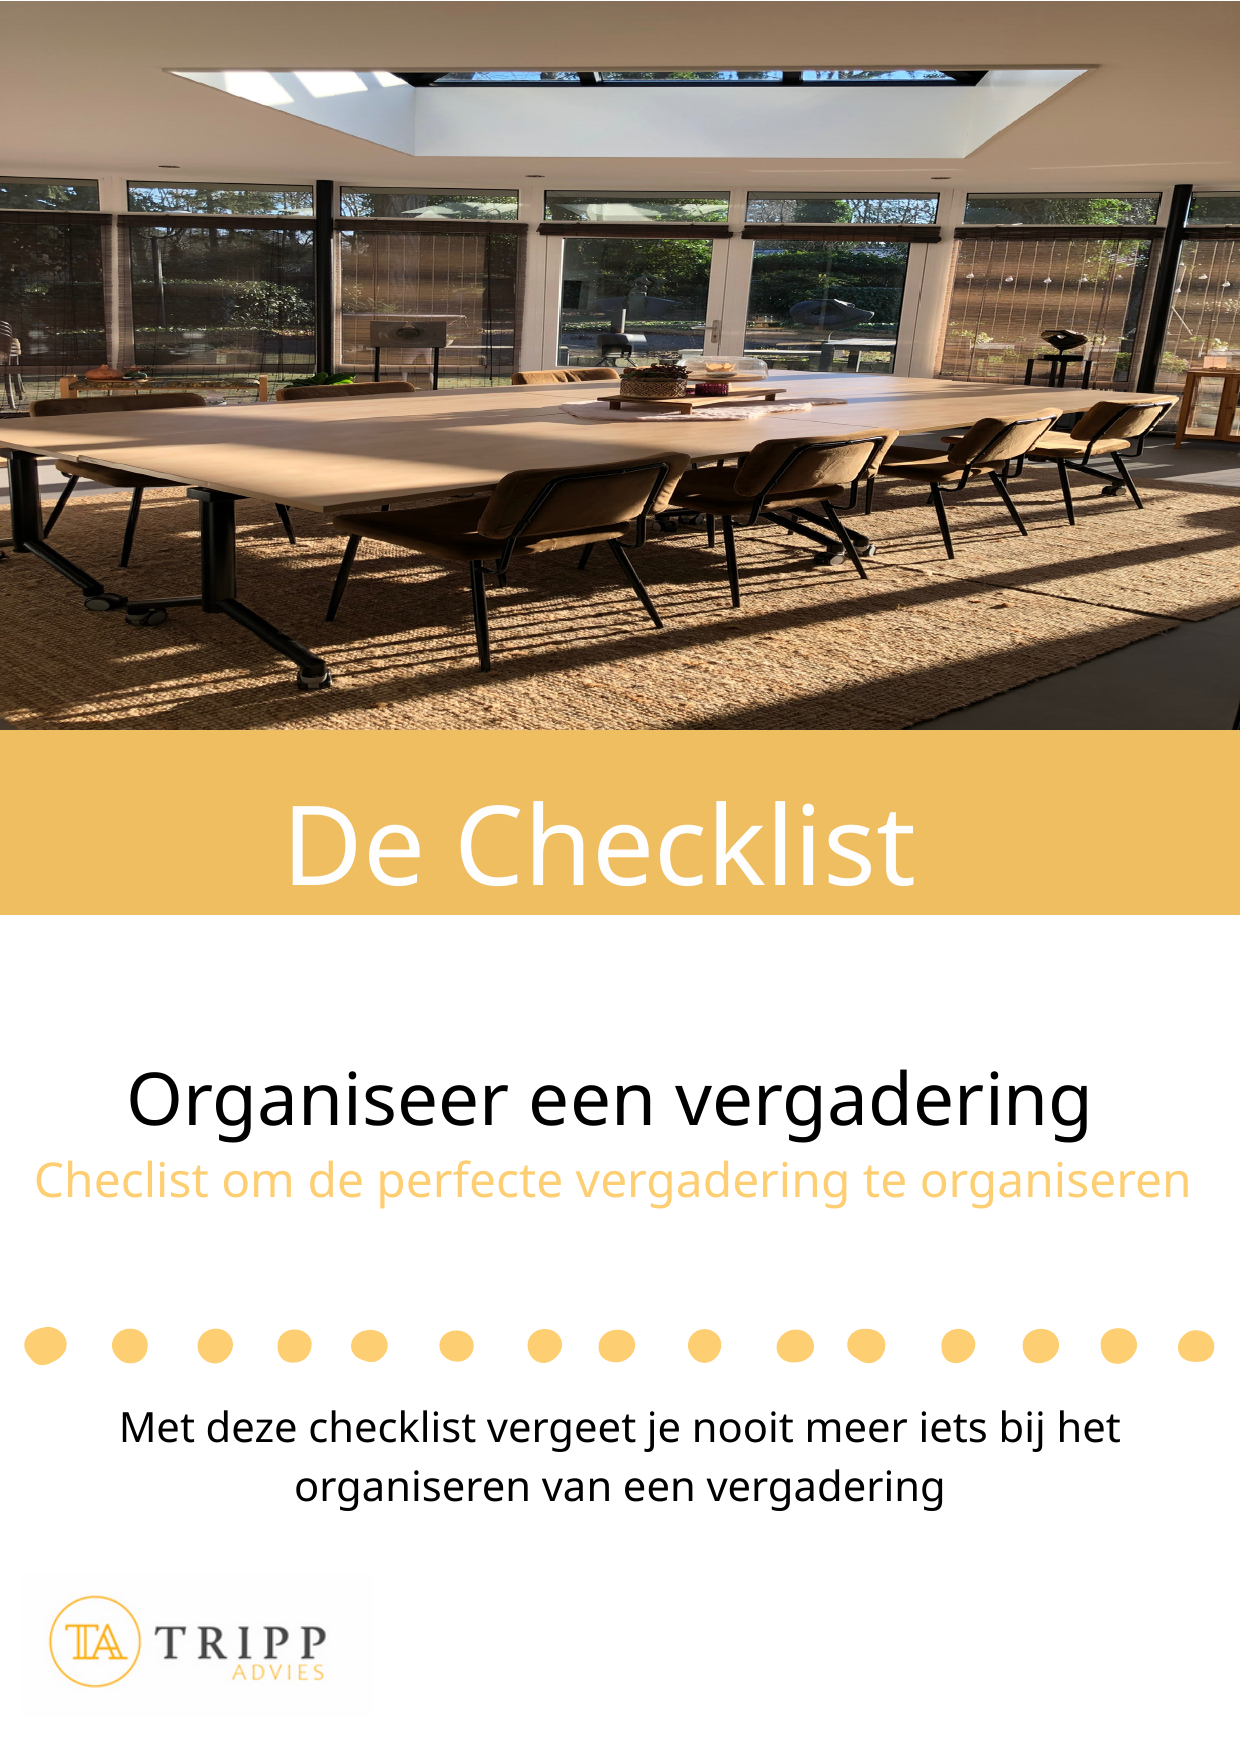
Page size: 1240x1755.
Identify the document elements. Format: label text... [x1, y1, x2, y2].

text_box [22, 1573, 374, 1717]
text_box [0, 1, 1240, 915]
text_box Met deze checklist vergeet je nooit meer iets bij het organiseren van een vergadering [0, 1392, 1240, 1518]
text_box Organiseer een vergadering Checlist om de perfecte vergadering te organiseren [22, 1037, 1218, 1220]
text_box [22, 1326, 1218, 1367]
text_box De Checklist [0, 753, 1235, 927]
